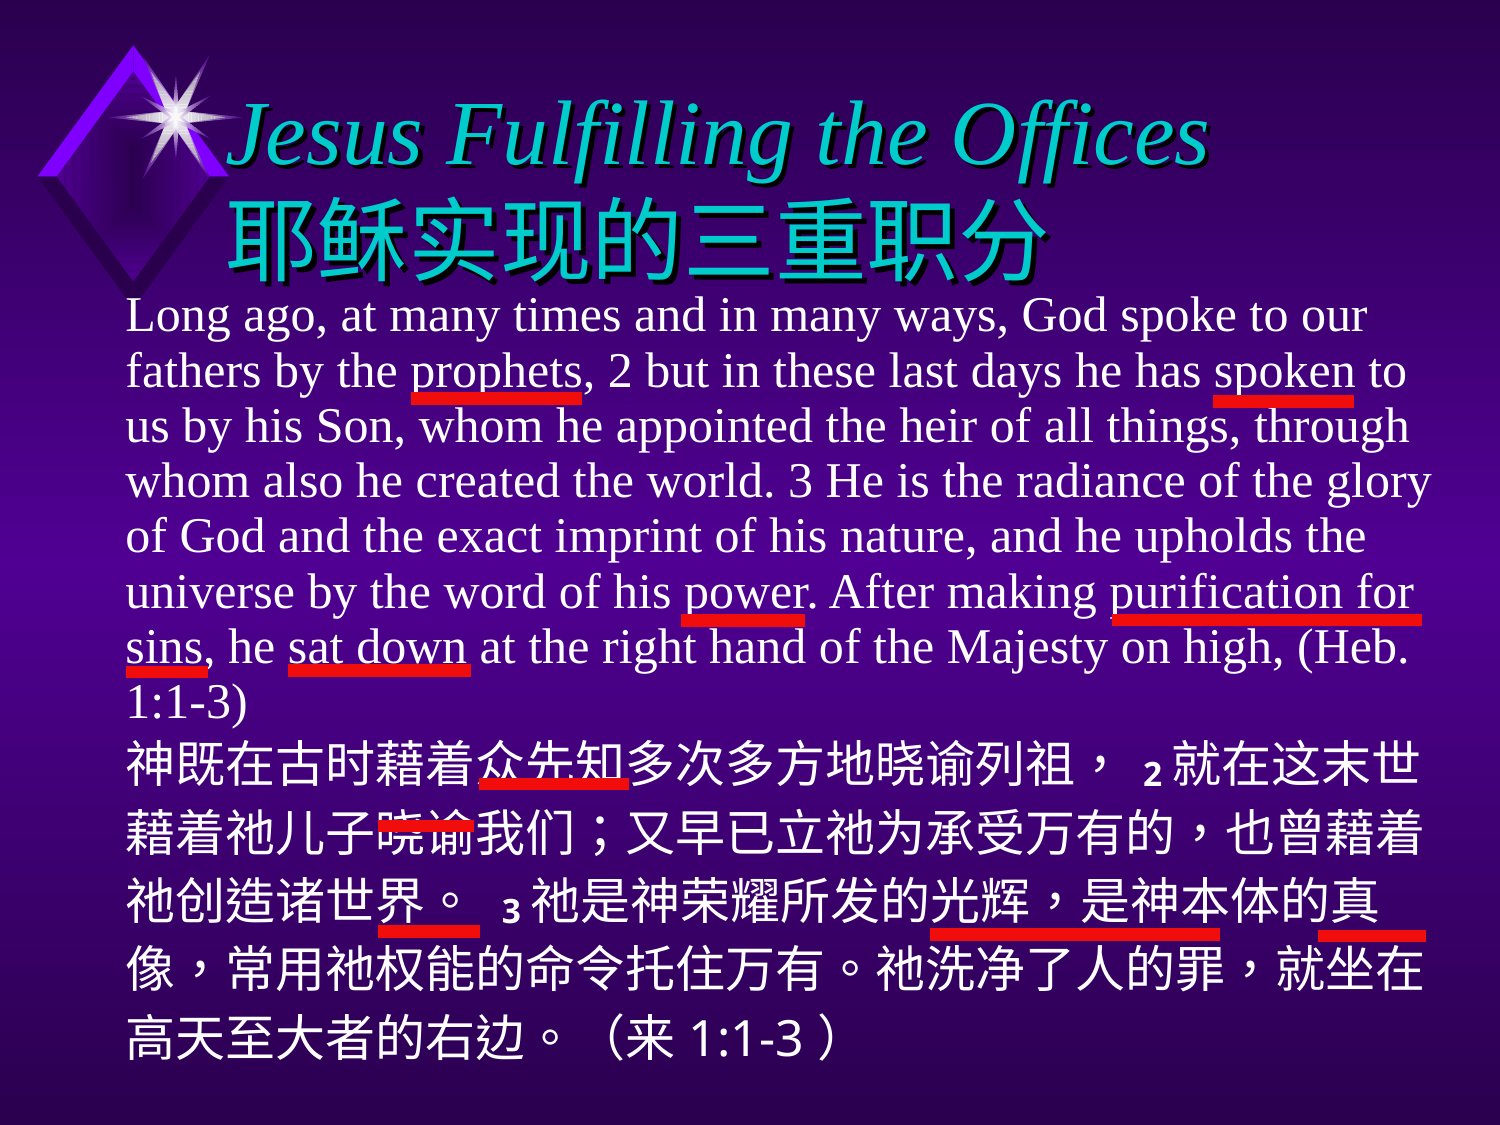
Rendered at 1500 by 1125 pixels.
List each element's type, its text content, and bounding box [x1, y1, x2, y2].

text_box Long ago, at many times and in many ways, God spoke to our fathers by the prophets, 2 but in these last days he has spoken to us by his Son, whom he appointed the heir of all things, through whom also he created the world. 3 He is the radiance of the glory of God and the exact imprint of his nature, and he upholds the universe by the word of his power. After making purification for sins, he sat down at the right hand of the Majesty on high, (Heb. 1:1-3) 神既在古时藉着众先知多次多方地晓谕列祖， 2就在这末世藉着祂儿子晓谕我们；又早已立祂为承受万有的，也曾藉着祂创造诸世界。 3祂是神荣耀所发的光辉，是神本体的真像，常用祂权能的命令托住万有。祂洗净了人的罪，就坐在高天至大者的右边。（来1:1-3） [110, 279, 1470, 1125]
title Jesus Fulfilling the Offices 耶稣实现的三重职分 [224, 65, 1388, 279]
